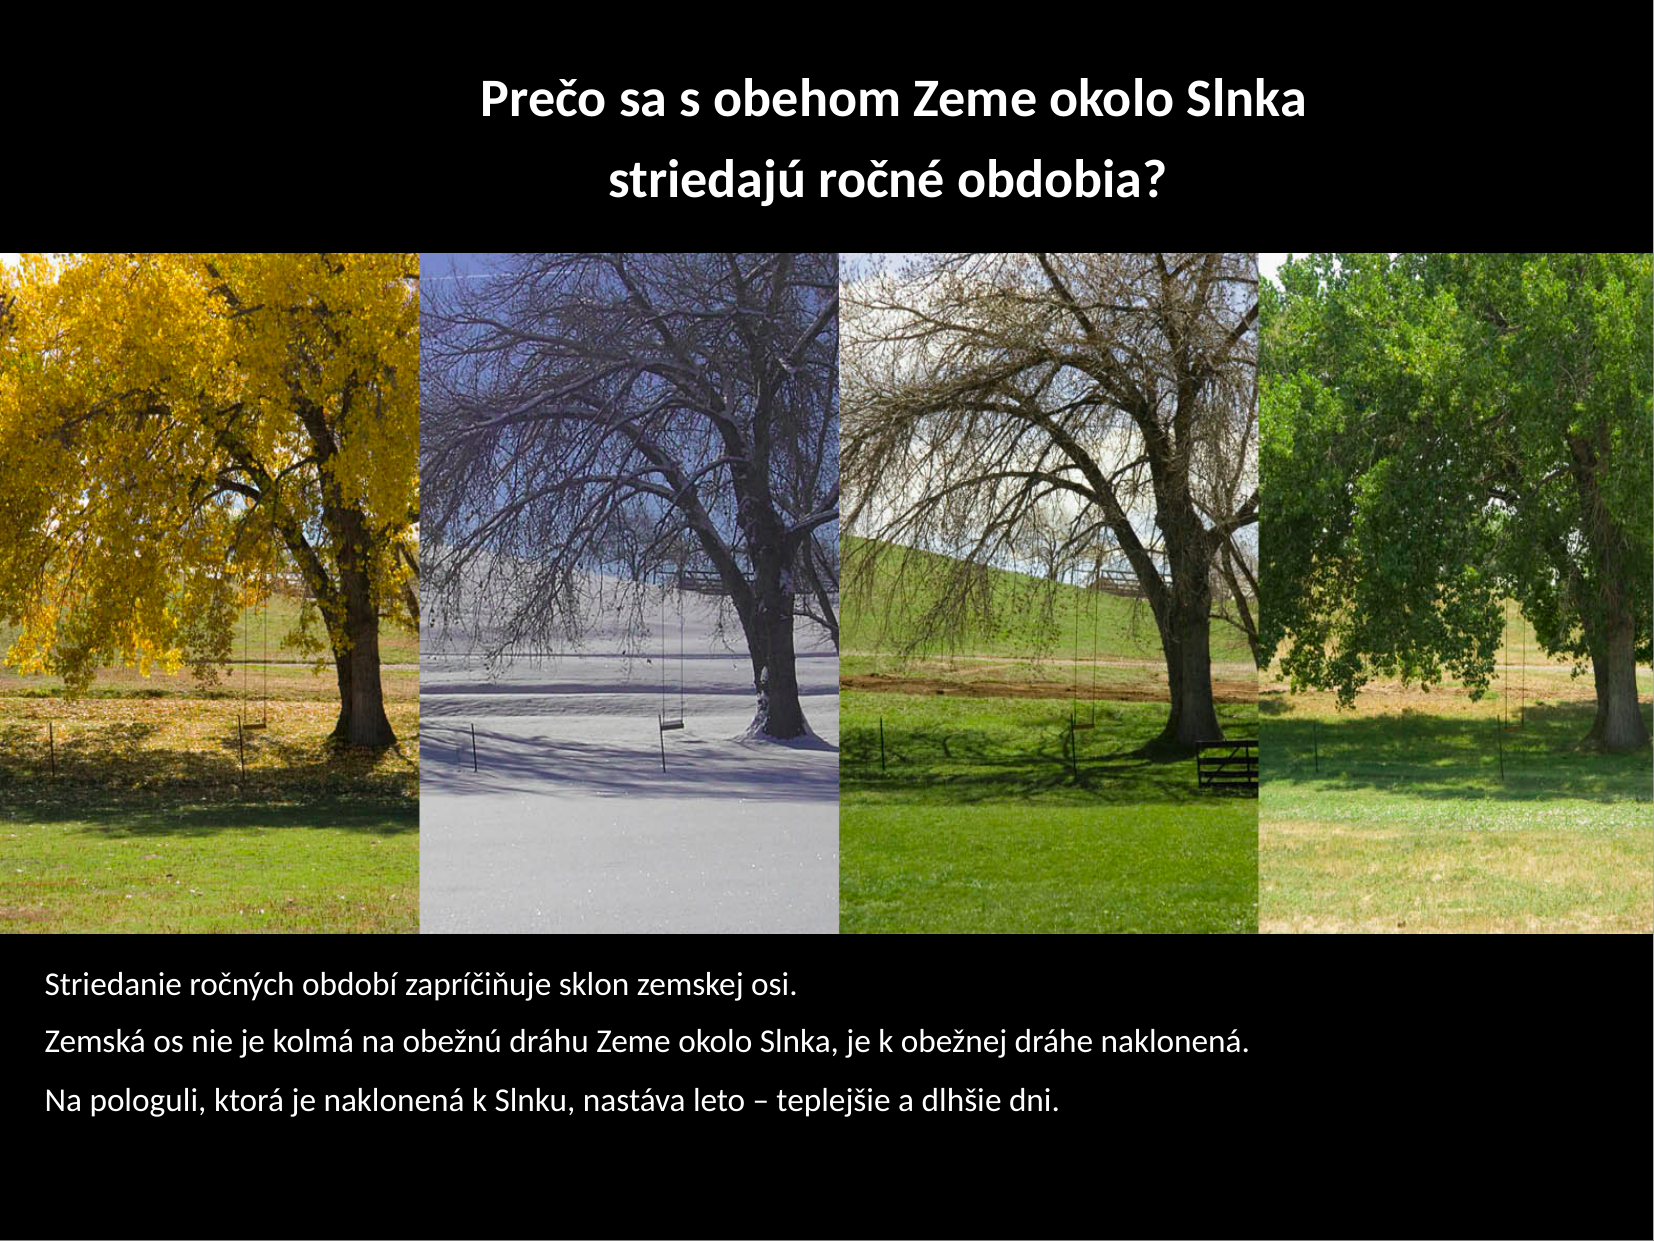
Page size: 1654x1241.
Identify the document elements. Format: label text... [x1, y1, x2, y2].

text_box Striedanie ročných období zapríčiňuje sklon zemskej osi. Zemská os nie je kolmá na obežnú dráhu Zeme okolo Slnka, je k obežnej dráhe naklonená. Na pologuli, ktorá je naklonená k Slnku, nastáva leto – teplejšie a dlhšie dni. [29, 962, 1595, 1241]
text_box [0, 0, 1654, 253]
picture [0, 253, 1654, 934]
text_box [0, 934, 1654, 1241]
text_box Prečo sa s obehom Zeme okolo Slnka striedajú ročné obdobia? [372, 40, 1418, 222]
